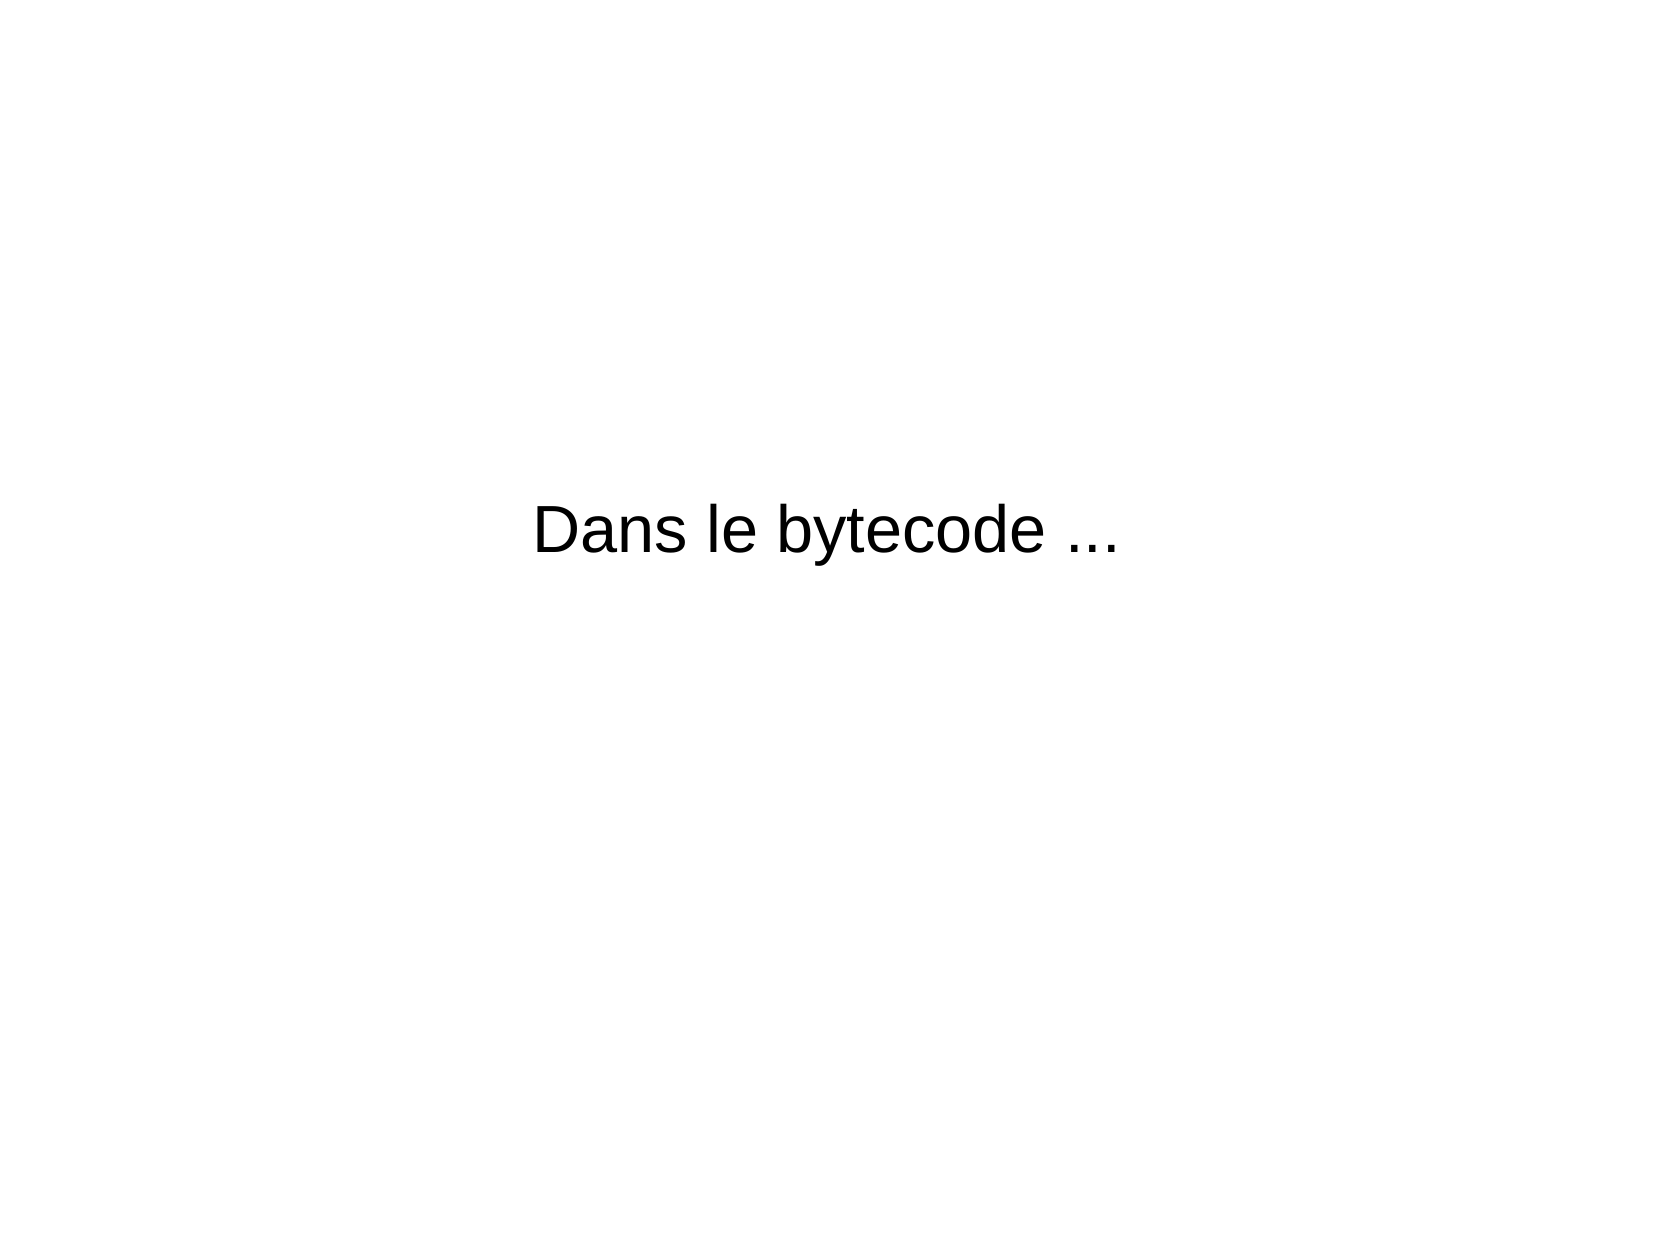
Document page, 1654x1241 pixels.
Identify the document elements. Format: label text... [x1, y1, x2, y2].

subtitle Dans le bytecode ... [82, 49, 1571, 1010]
